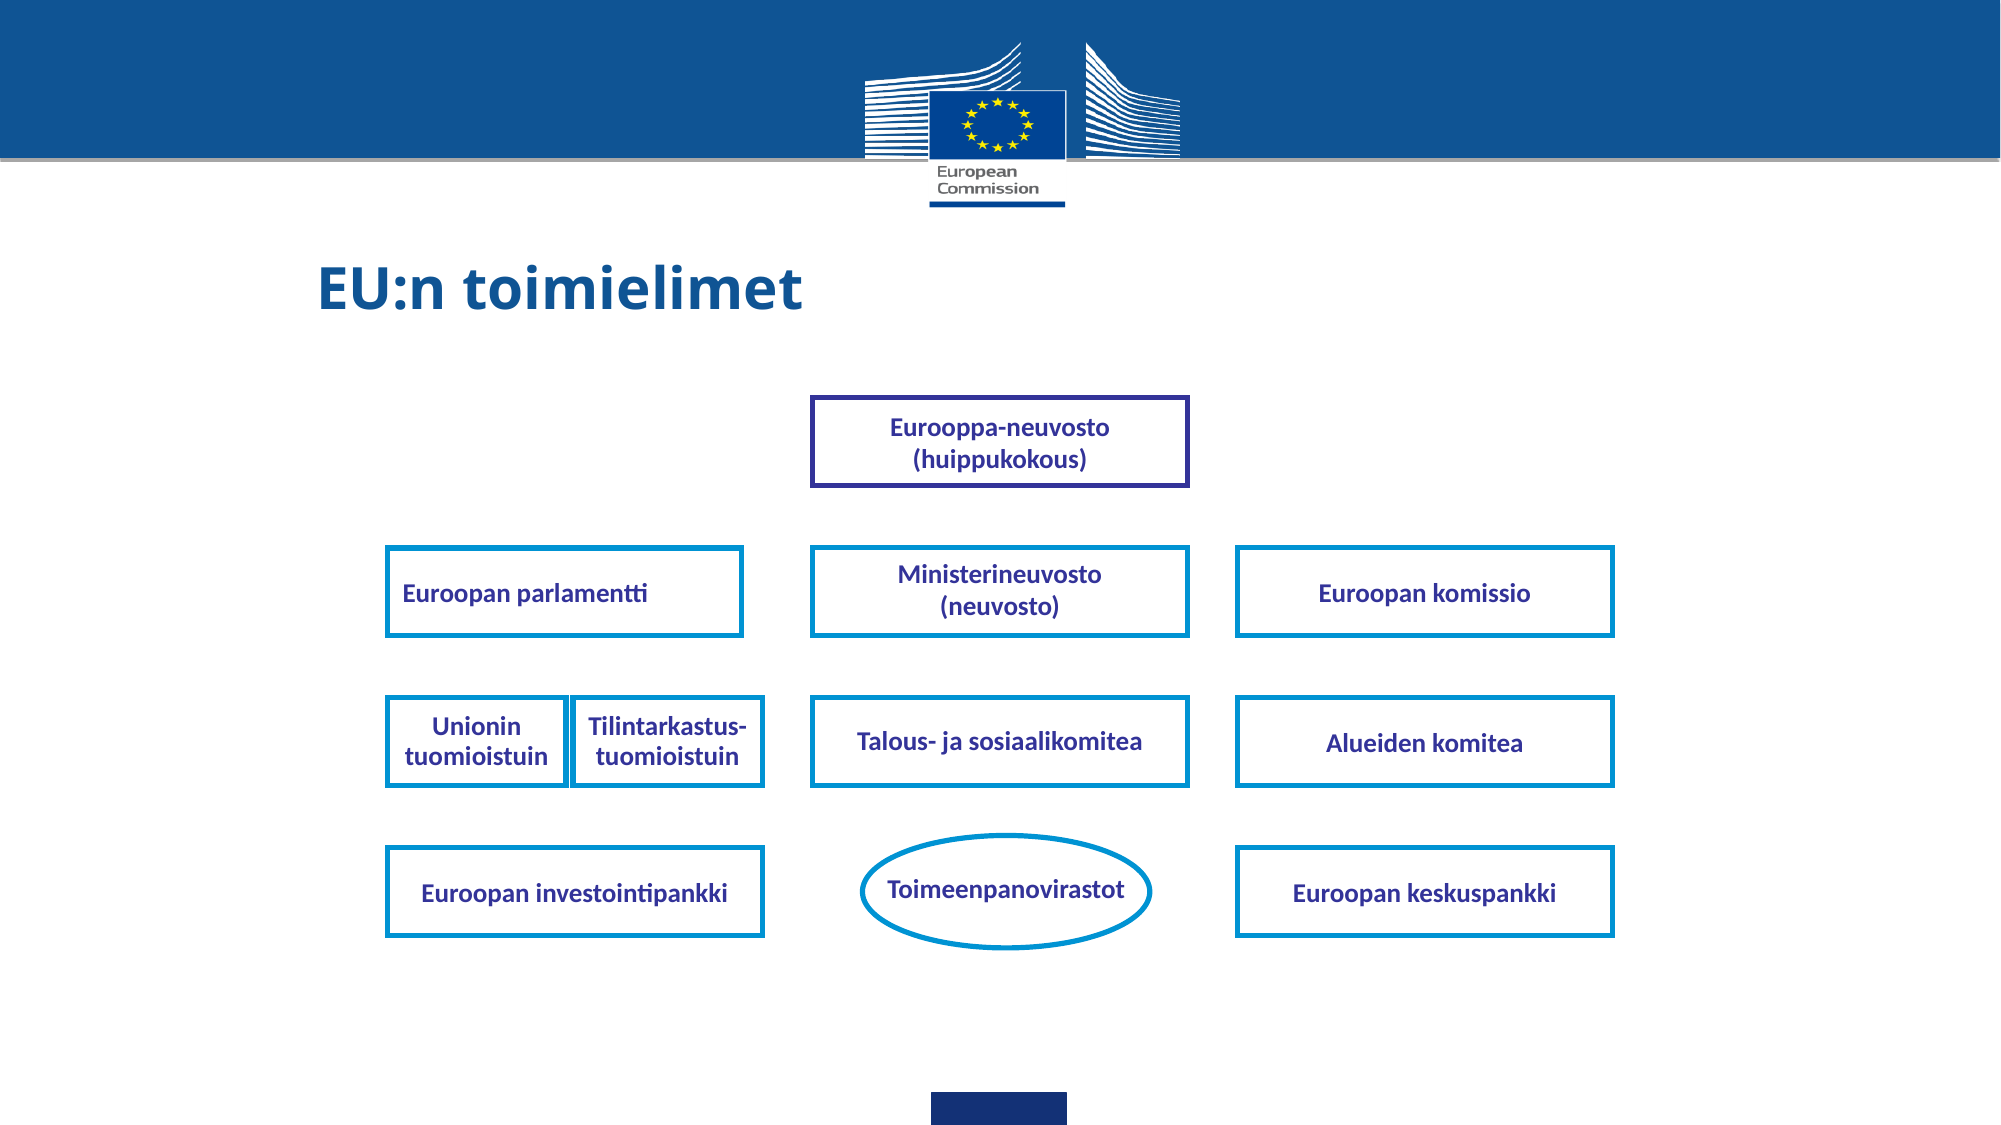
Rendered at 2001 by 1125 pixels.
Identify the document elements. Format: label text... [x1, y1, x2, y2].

text_box Euroopan komissio [1237, 548, 1612, 635]
text_box Toimeenpanovirastot [838, 856, 1175, 919]
text_box Tilintarkastus-tuomioistuin [573, 698, 762, 785]
text_box Euroopan keskuspankki [1237, 848, 1612, 935]
text_box Ministerineuvosto (neuvosto) [812, 548, 1187, 635]
text_box Alueiden komitea [1237, 698, 1612, 785]
text_box Euroopan investointipankki [387, 848, 762, 935]
text_box Talous- ja sosiaalikomitea [812, 698, 1187, 785]
text_box Eurooppa-neuvosto (huippukokous) [812, 398, 1187, 485]
text_box EU:n toimielimet toimielimet [301, 243, 1520, 326]
text_box Unionin tuomioistuin [388, 698, 566, 785]
text_box Euroopan parlamentti [387, 547, 742, 636]
